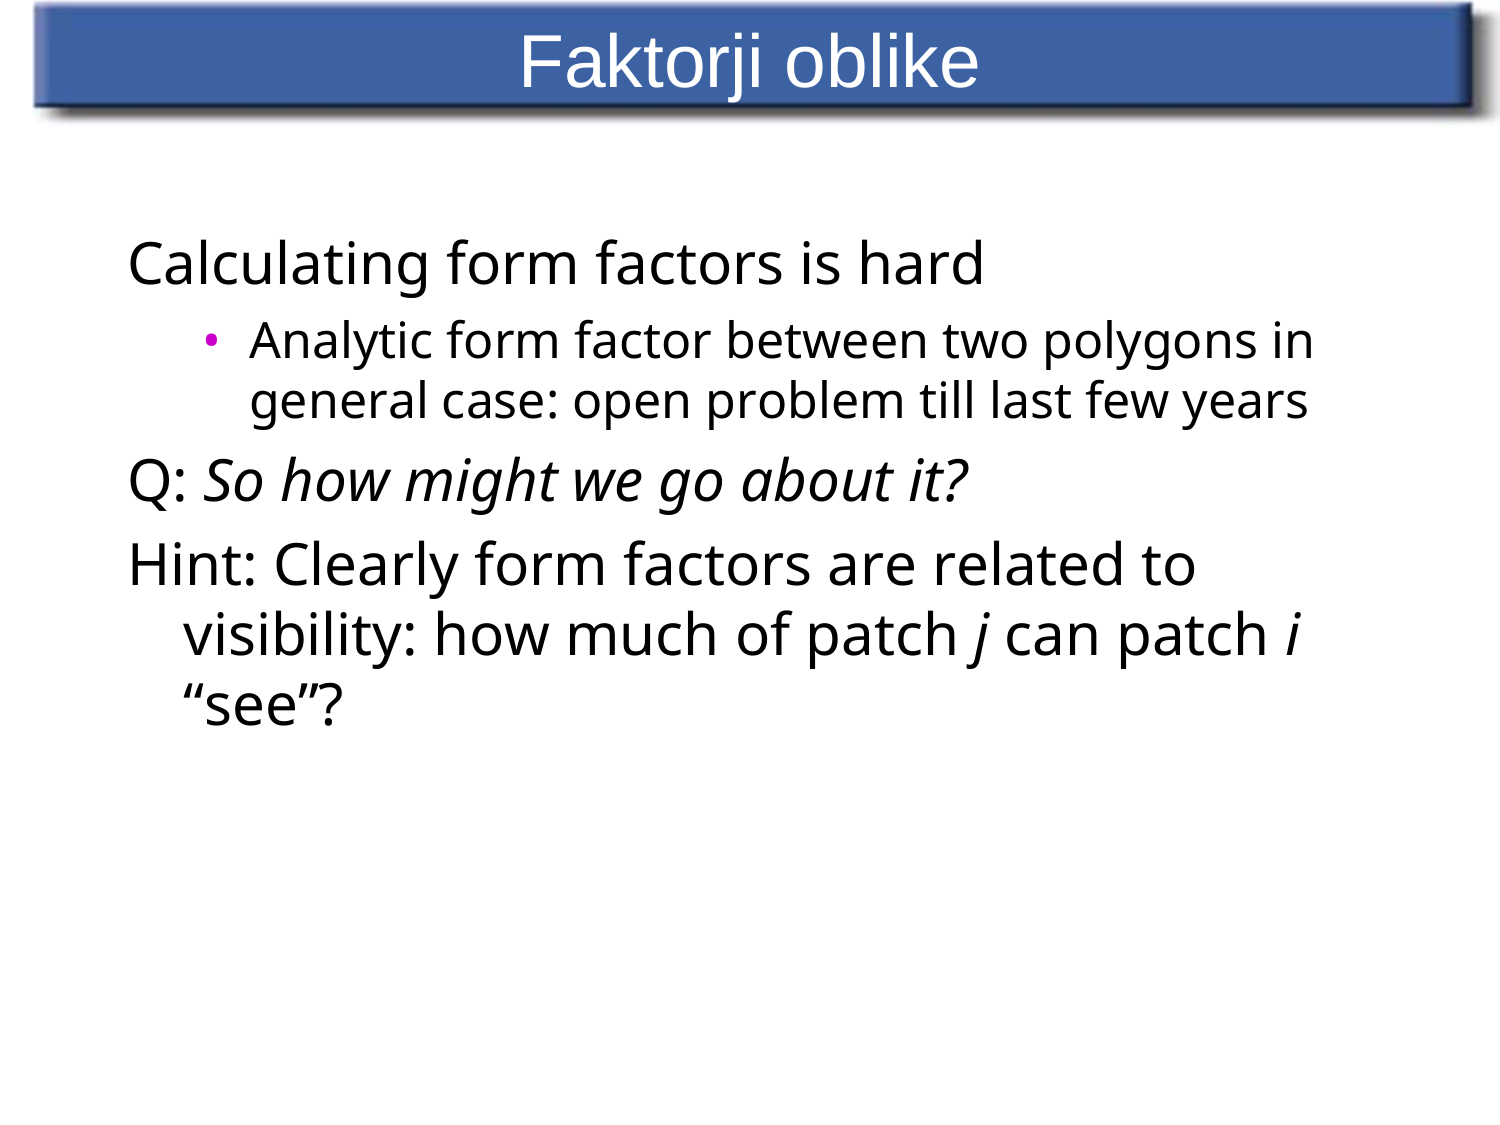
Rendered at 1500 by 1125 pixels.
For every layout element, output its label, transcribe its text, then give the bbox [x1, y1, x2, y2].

list Calculating form factors is hard Analytic form factor between two polygons in general case: open problem till last few years Q: So how might we go about it? Hint: Clearly form factors are related to visibility: how much of patch j can patch i “see”? [112, 218, 1388, 907]
picture [32, 0, 1500, 127]
title Faktorji oblike [112, 0, 1388, 110]
